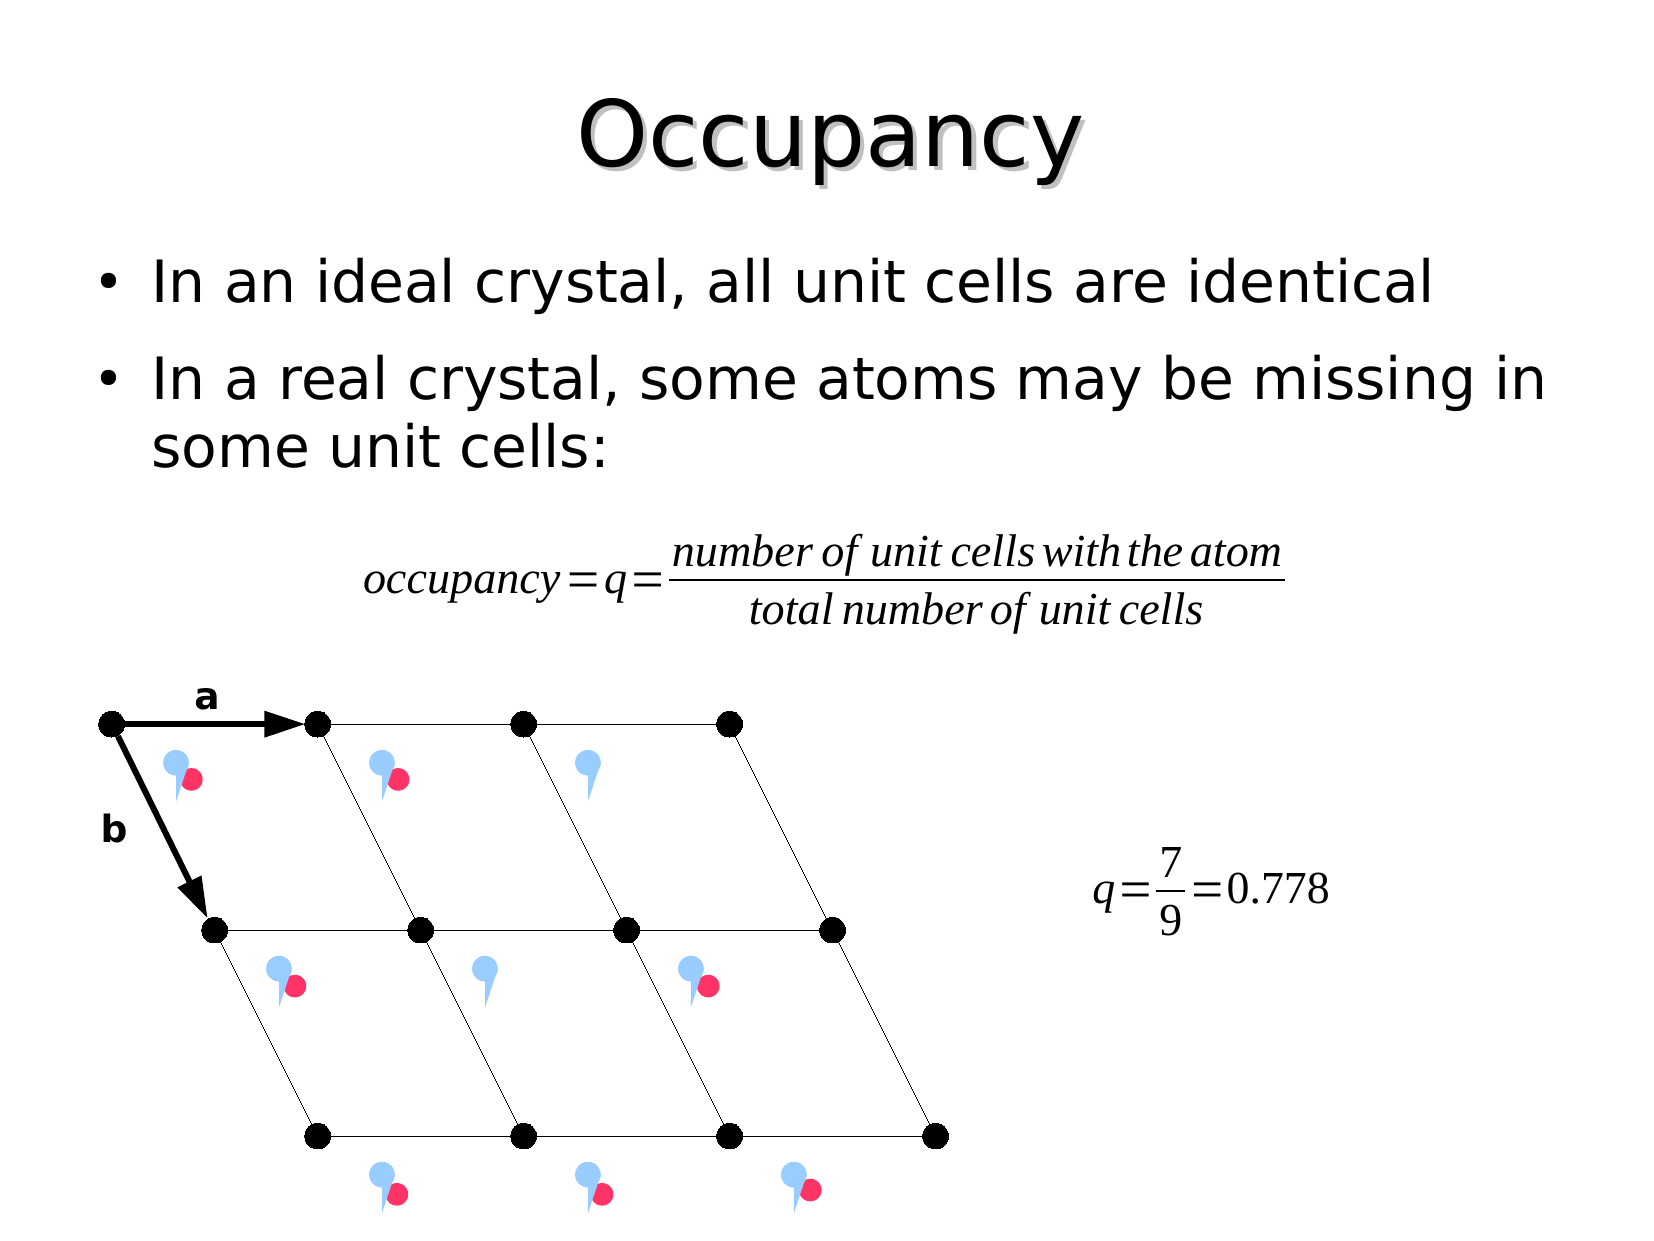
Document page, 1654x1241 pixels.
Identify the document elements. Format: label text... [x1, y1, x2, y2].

text_box b [85, 800, 173, 860]
text_box [781, 1161, 822, 1214]
list In an ideal crystal, all unit cells are identical In a real crystal, some atoms may be missing in some unit cells: [80, 248, 1569, 559]
text_box [716, 1123, 743, 1136]
text_box [98, 711, 125, 738]
chart [356, 526, 1294, 635]
title Occupancy [86, 37, 1576, 232]
text_box [510, 711, 537, 724]
text_box [510, 1123, 537, 1136]
text_box [613, 931, 640, 943]
text_box [613, 917, 640, 930]
text_box [819, 917, 846, 943]
text_box [716, 711, 743, 738]
text_box [163, 749, 203, 802]
text_box [678, 955, 720, 1008]
text_box [266, 955, 307, 1008]
text_box a [179, 667, 236, 726]
text_box [407, 917, 434, 930]
text_box [510, 1137, 537, 1149]
text_box [575, 749, 601, 802]
text_box [369, 1161, 409, 1214]
text_box [201, 917, 228, 943]
text_box [369, 749, 410, 802]
text_box [407, 931, 434, 943]
text_box [922, 1123, 949, 1149]
text_box [304, 1123, 331, 1149]
text_box [304, 711, 331, 738]
text_box [510, 725, 537, 738]
text_box [575, 1161, 614, 1214]
text_box [472, 955, 498, 1008]
chart [1084, 836, 1336, 945]
text_box [716, 1137, 743, 1149]
